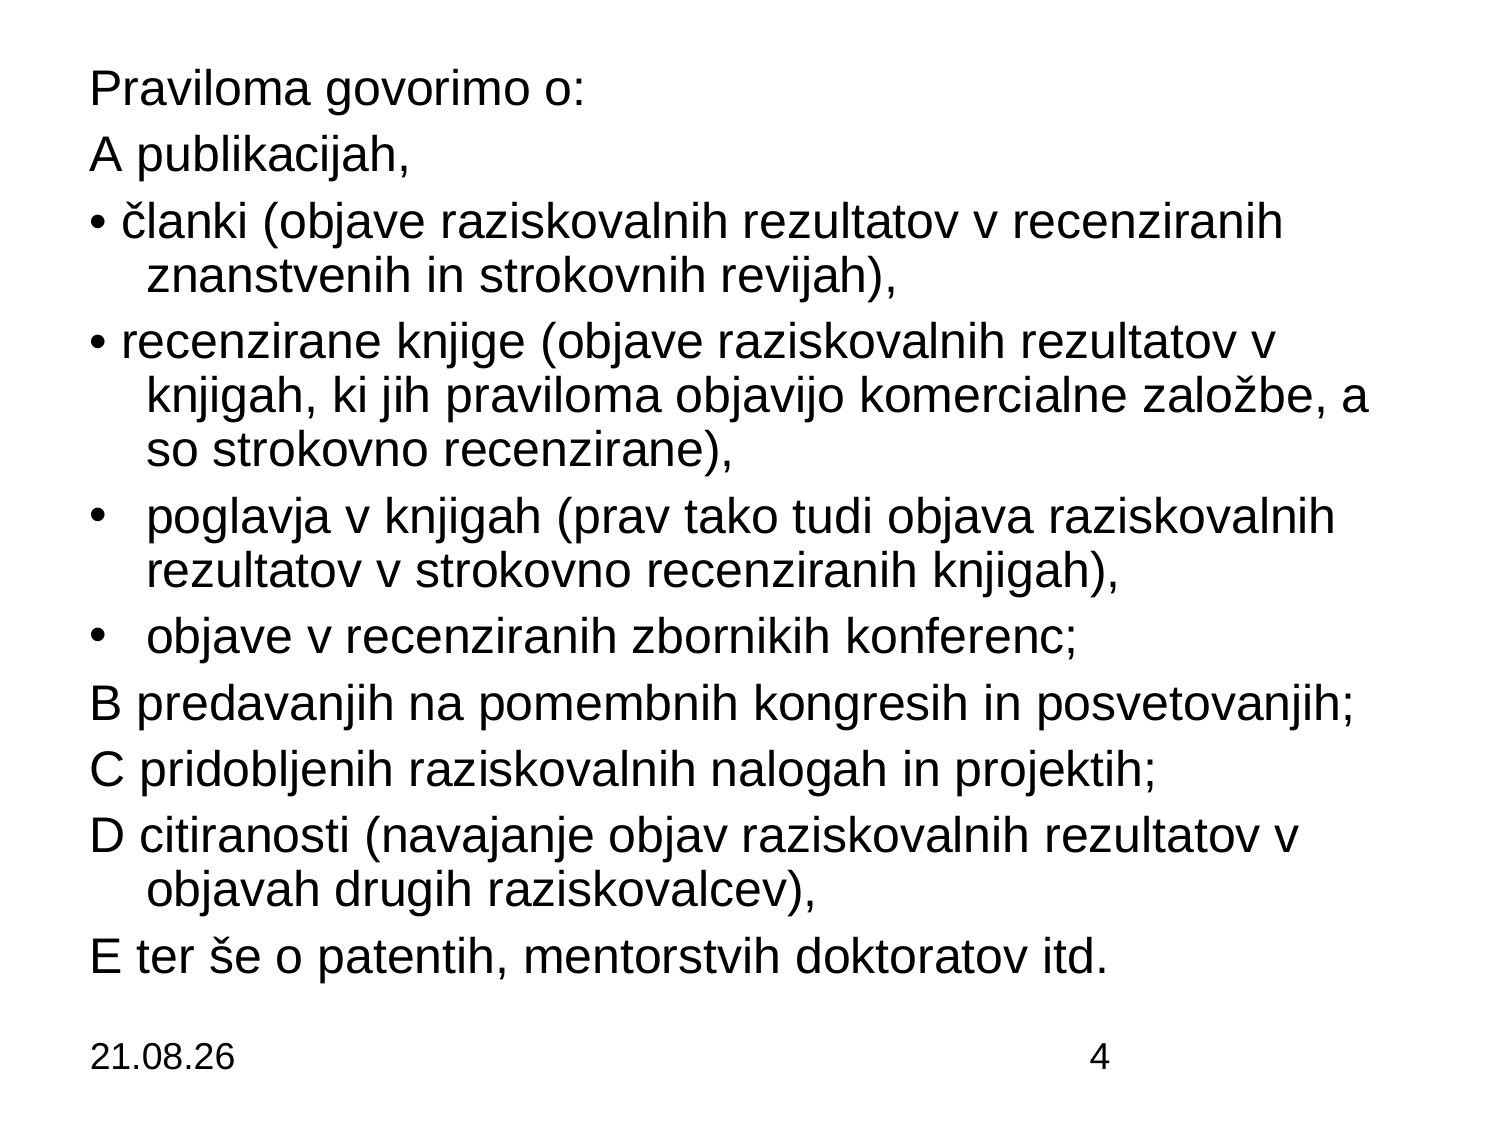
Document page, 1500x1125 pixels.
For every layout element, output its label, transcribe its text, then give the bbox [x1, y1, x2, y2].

list Praviloma govorimo o: A publikacijah, • članki (objave raziskovalnih rezultatov v recenziranih znanstvenih in strokovnih revijah), • recenzirane knjige (objave raziskovalnih rezultatov v knjigah, ki jih praviloma objavijo komercialne založbe, a so strokovno recenzirane), poglavja v knjigah (prav tako tudi objava raziskovalnih rezultatov v strokovno recenziranih knjigah), objave v recenziranih zbornikih konferenc; B predavanjih na pomembnih kongresih in posvetovanjih; C pridobljenih raziskovalnih nalogah in projektih; D citiranosti (navajanje objav raziskovalnih rezultatov v objavah drugih raziskovalcev), E ter še o patentih, mentorstvih doktoratov itd. [75, 54, 1426, 1061]
